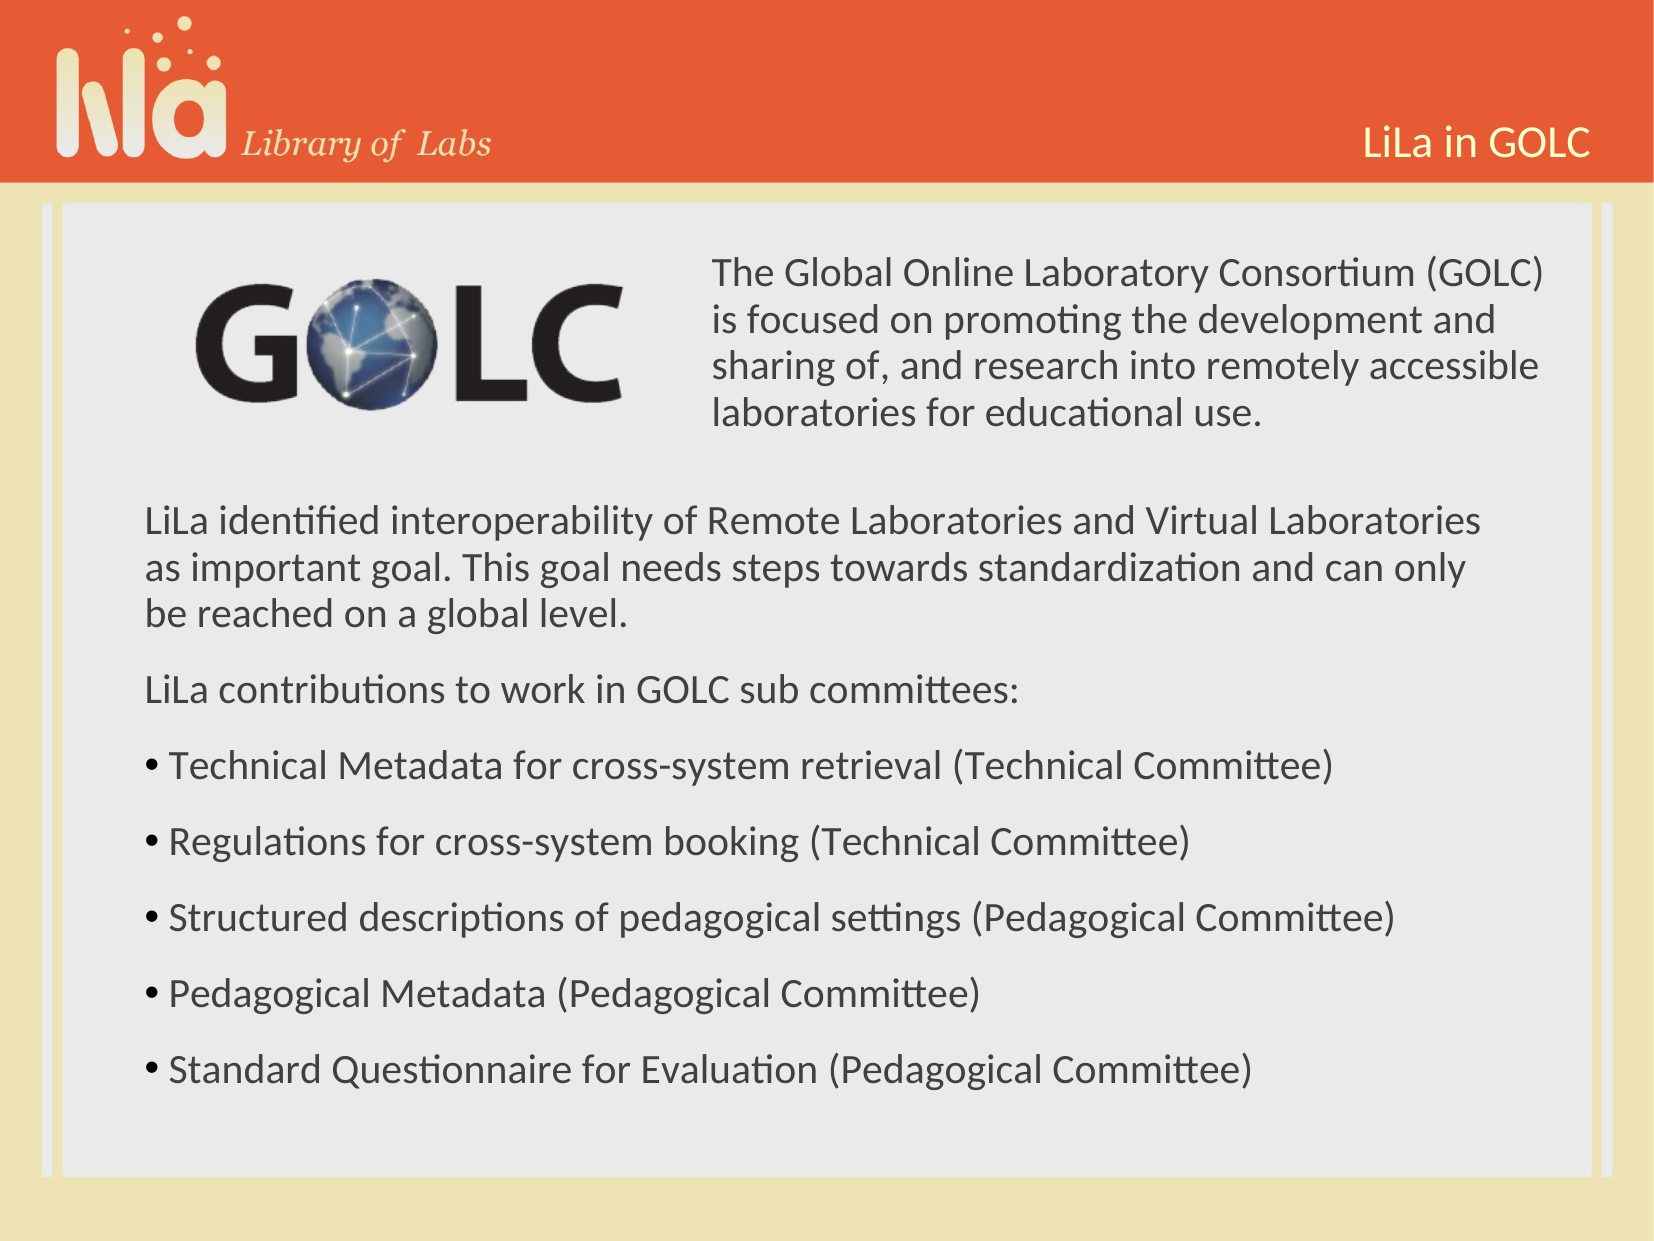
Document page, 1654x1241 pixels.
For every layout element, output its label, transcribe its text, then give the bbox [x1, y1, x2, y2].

picture [0, 0, 1654, 1241]
text_box LiLa identified interoperability of Remote Laboratories and Virtual Laboratories as important goal. This goal needs steps towards standardization and can only be reached on a global level. LiLa contributions to work in GOLC sub committees: Technical Metadata for cross-system retrieval (Technical Committee) Regulations for cross-system booking (Technical Committee) Structured descriptions of pedagogical settings (Pedagogical Committee) Pedagogical Metadata (Pedagogical Committee) Standard Questionnaire for Evaluation (Pedagogical Committee) [129, 490, 1524, 975]
text_box The Global Online Laboratory Consortium (GOLC) is focused on promoting the development and sharing of, and research into remotely accessible laboratories for educational use. [696, 241, 1572, 467]
list LiLa in GOLC [744, 112, 1592, 172]
